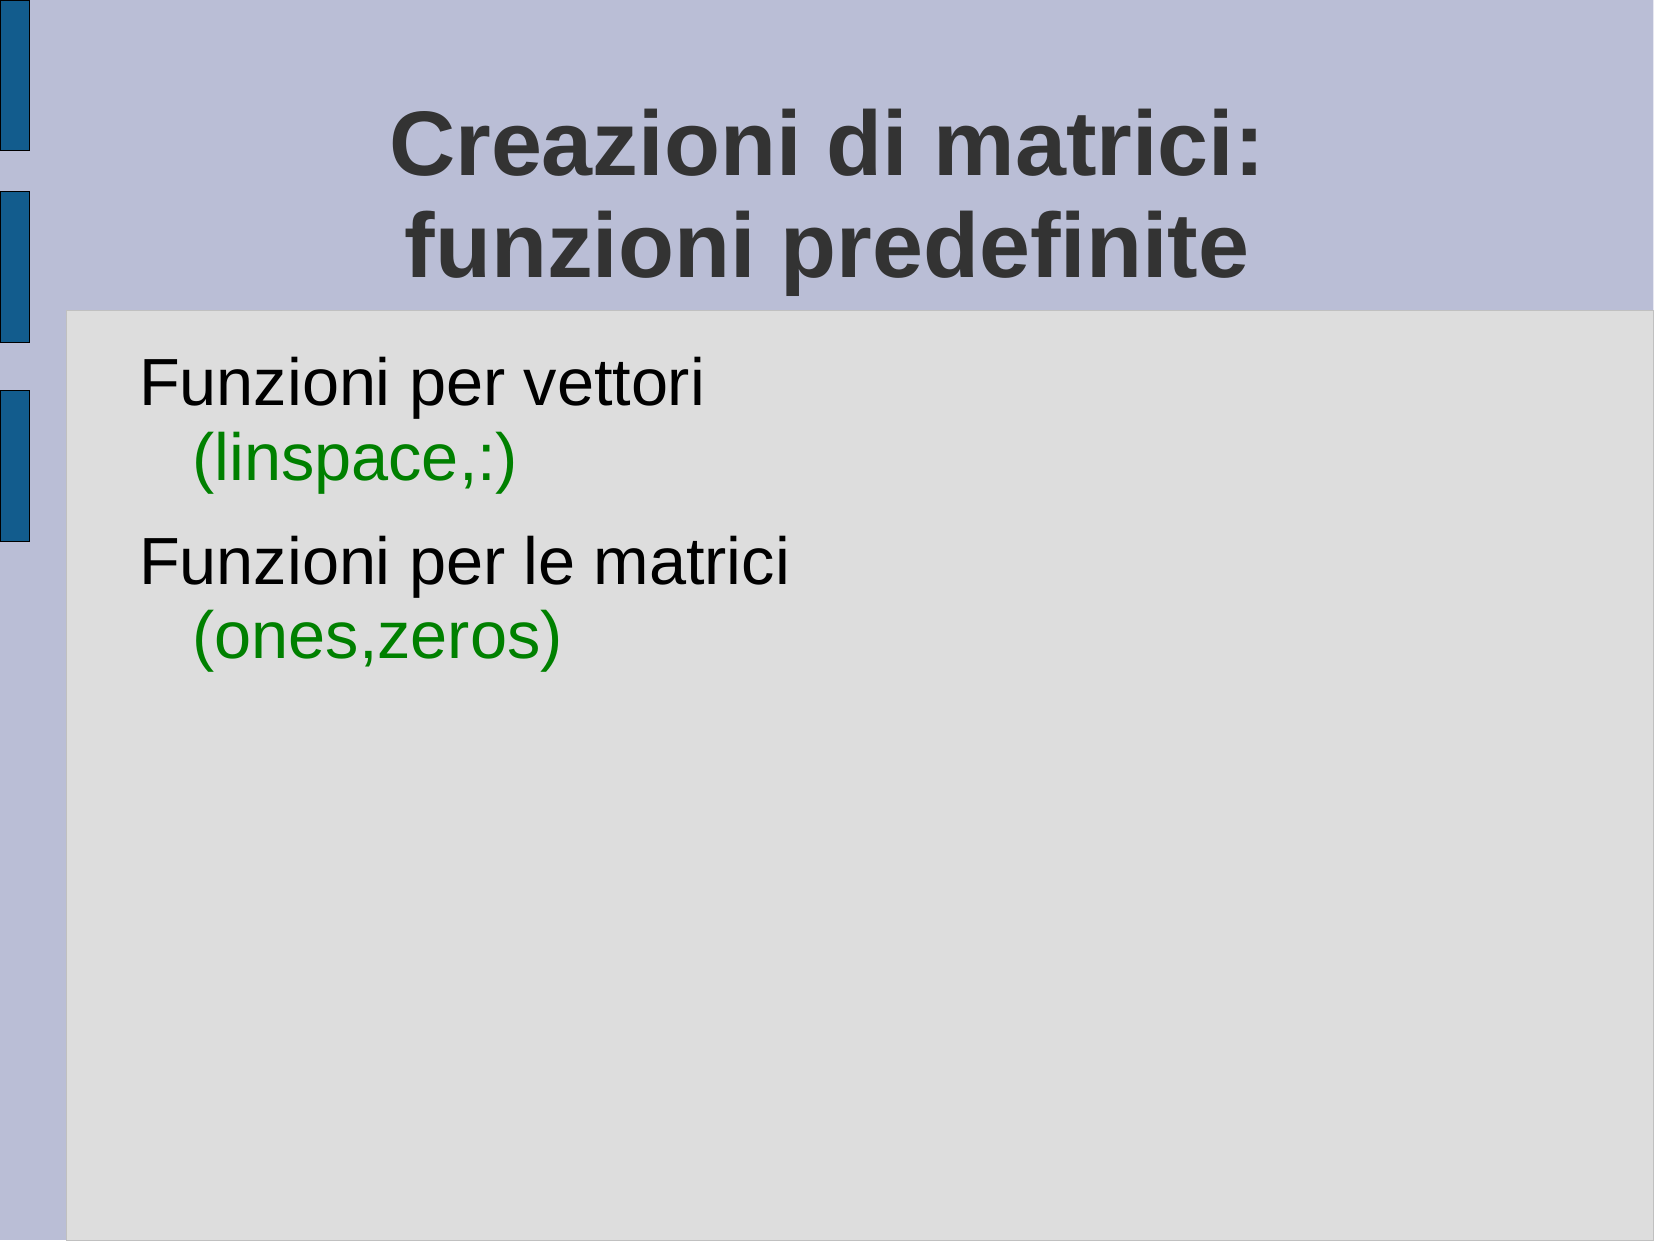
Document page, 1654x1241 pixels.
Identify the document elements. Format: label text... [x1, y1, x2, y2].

title Creazioni di matrici: funzioni predefinite [121, 91, 1534, 299]
list Funzioni per vettori (linspace,:) Funzioni per le matrici (ones,zeros) [121, 344, 1534, 1112]
